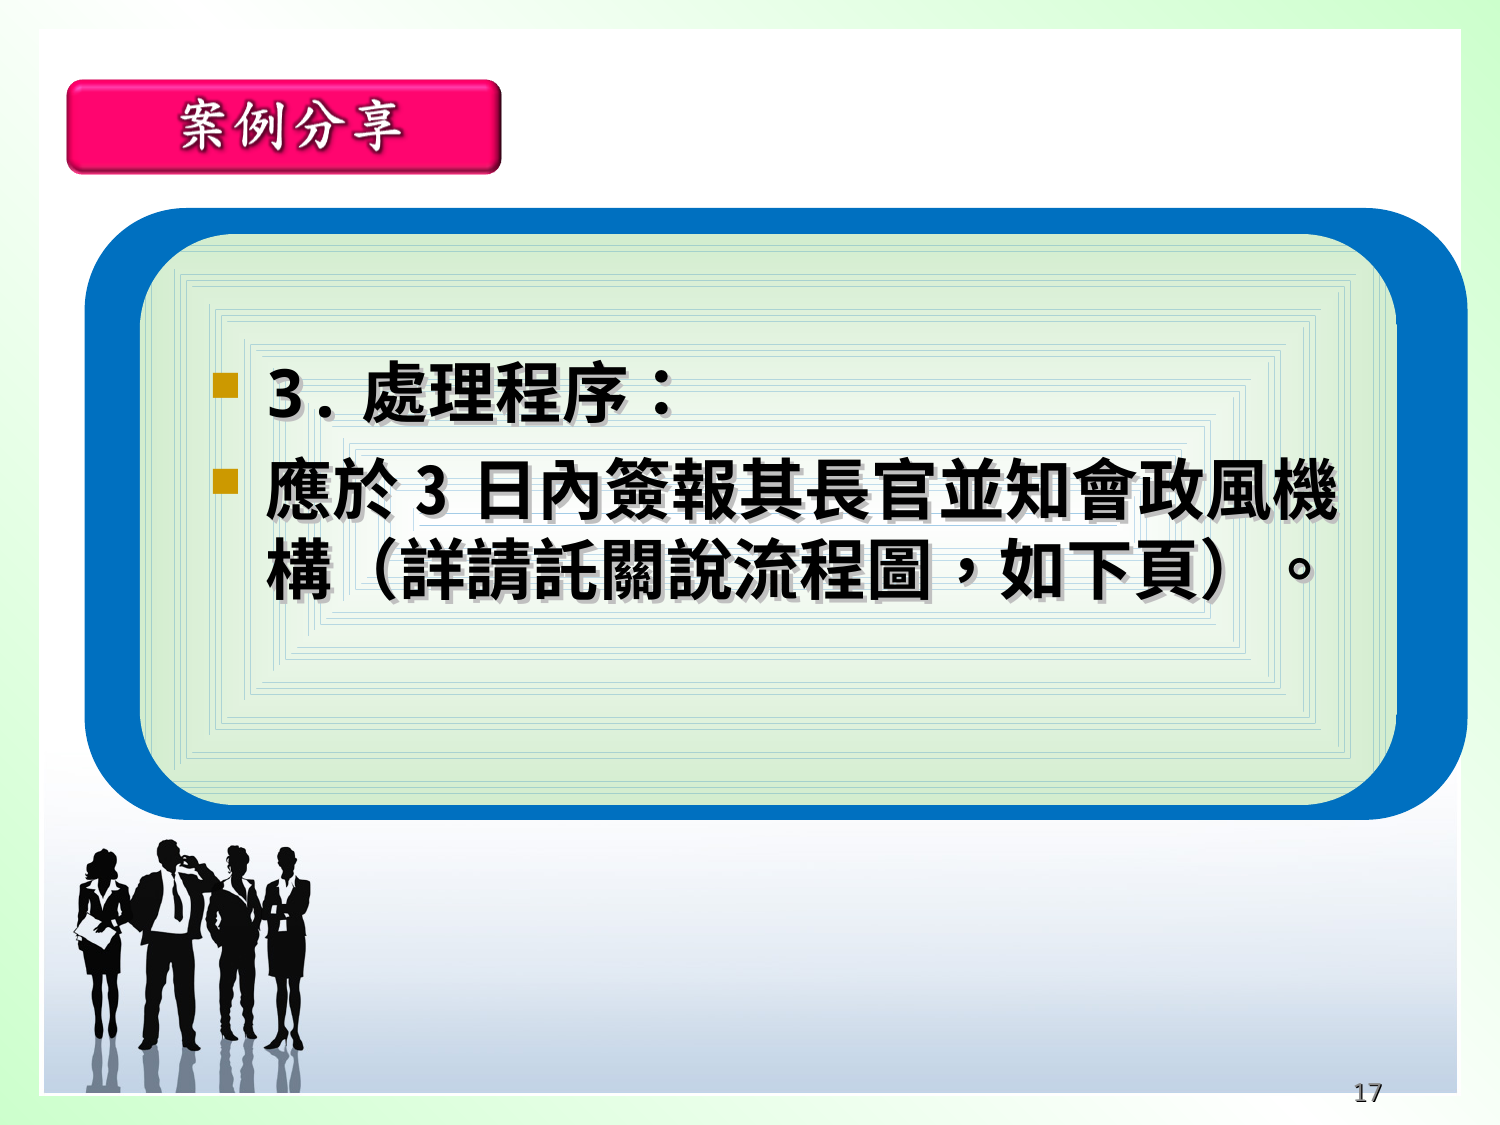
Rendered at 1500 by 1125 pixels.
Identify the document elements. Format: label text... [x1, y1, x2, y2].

text_box <編號> [1078, 1063, 1429, 1124]
text_box [84, 207, 1468, 820]
list 3.處理程序： 應於3日內簽報其長官並知會政風機構（詳請託關說流程圖，如下頁）。 [194, 343, 1358, 681]
picture [39, 29, 1461, 1096]
